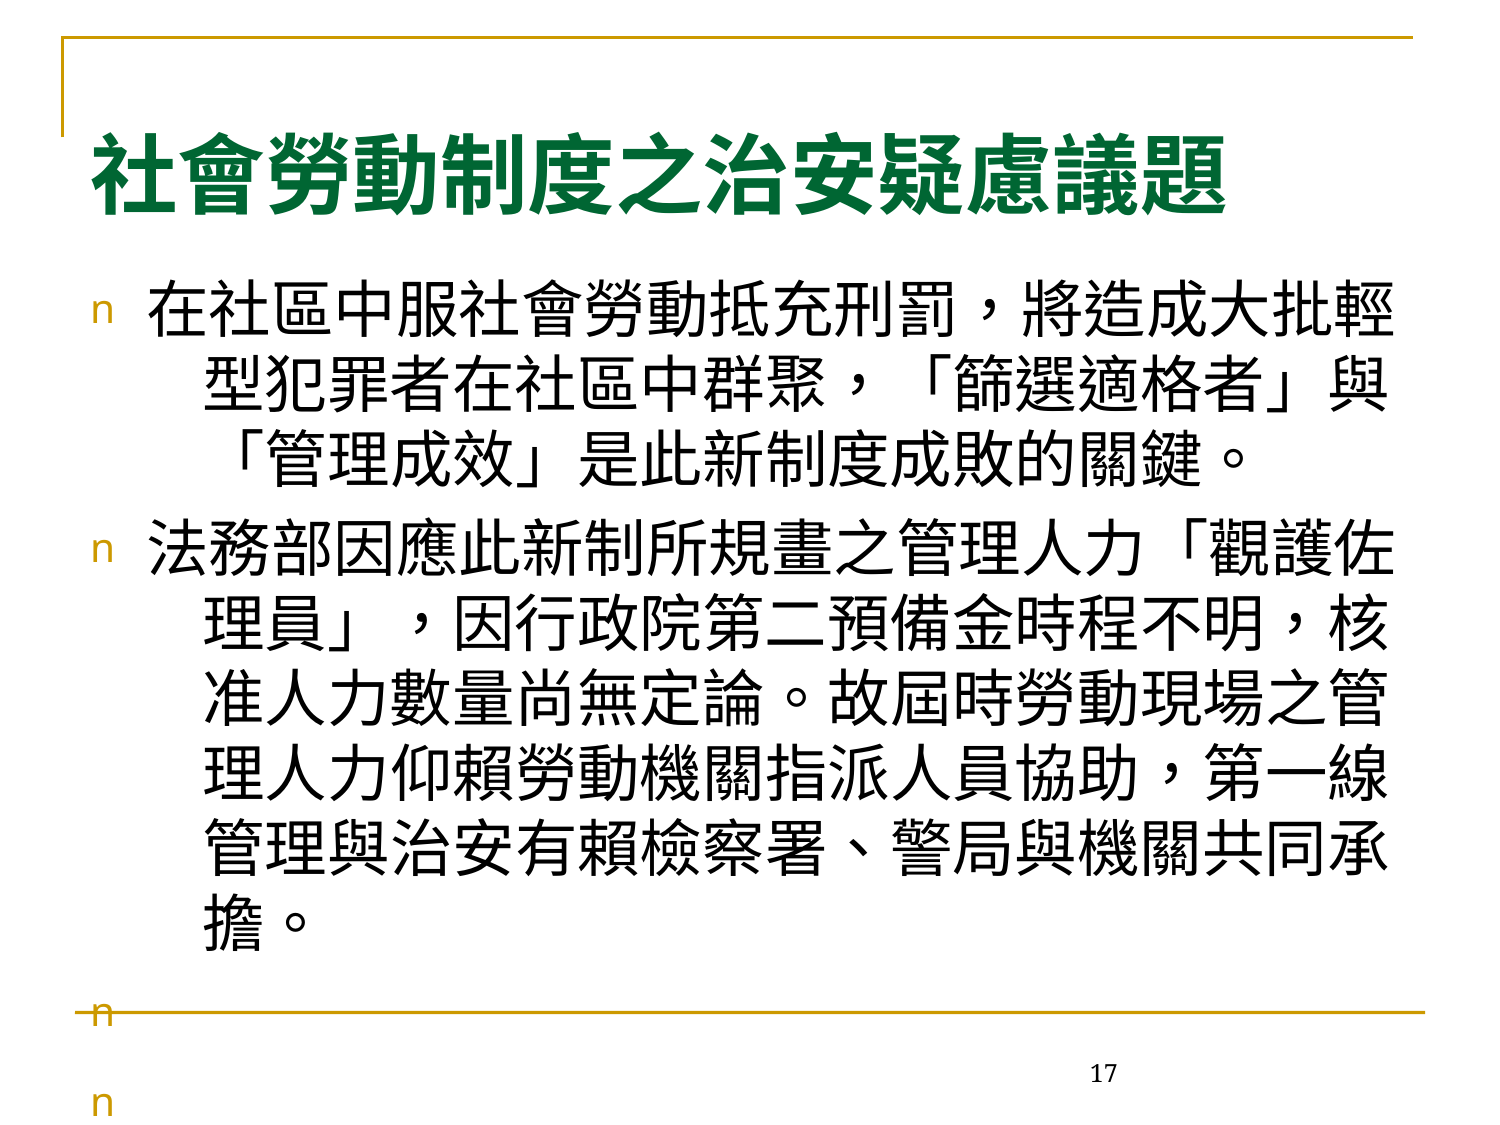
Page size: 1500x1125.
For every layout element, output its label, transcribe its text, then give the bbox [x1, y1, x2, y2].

title 社會勞動制度之治安疑慮議題 [75, 45, 1426, 233]
text_box [1074, 1024, 1426, 1100]
list 在社區中服社會勞動抵充刑罰，將造成大批輕型犯罪者在社區中群聚，「篩選適格者」與「管理成效」是此新制度成敗的關鍵。 法務部因應此新制所規畫之管理人力「觀護佐理員」，因行政院第二預備金時程不明，核准人力數量尚無定論。故屆時勞動現場之管理人力仰賴勞動機關指派人員協助，第一線管理與治安有賴檢察署、警局與機關共同承擔。 [75, 262, 1426, 1006]
